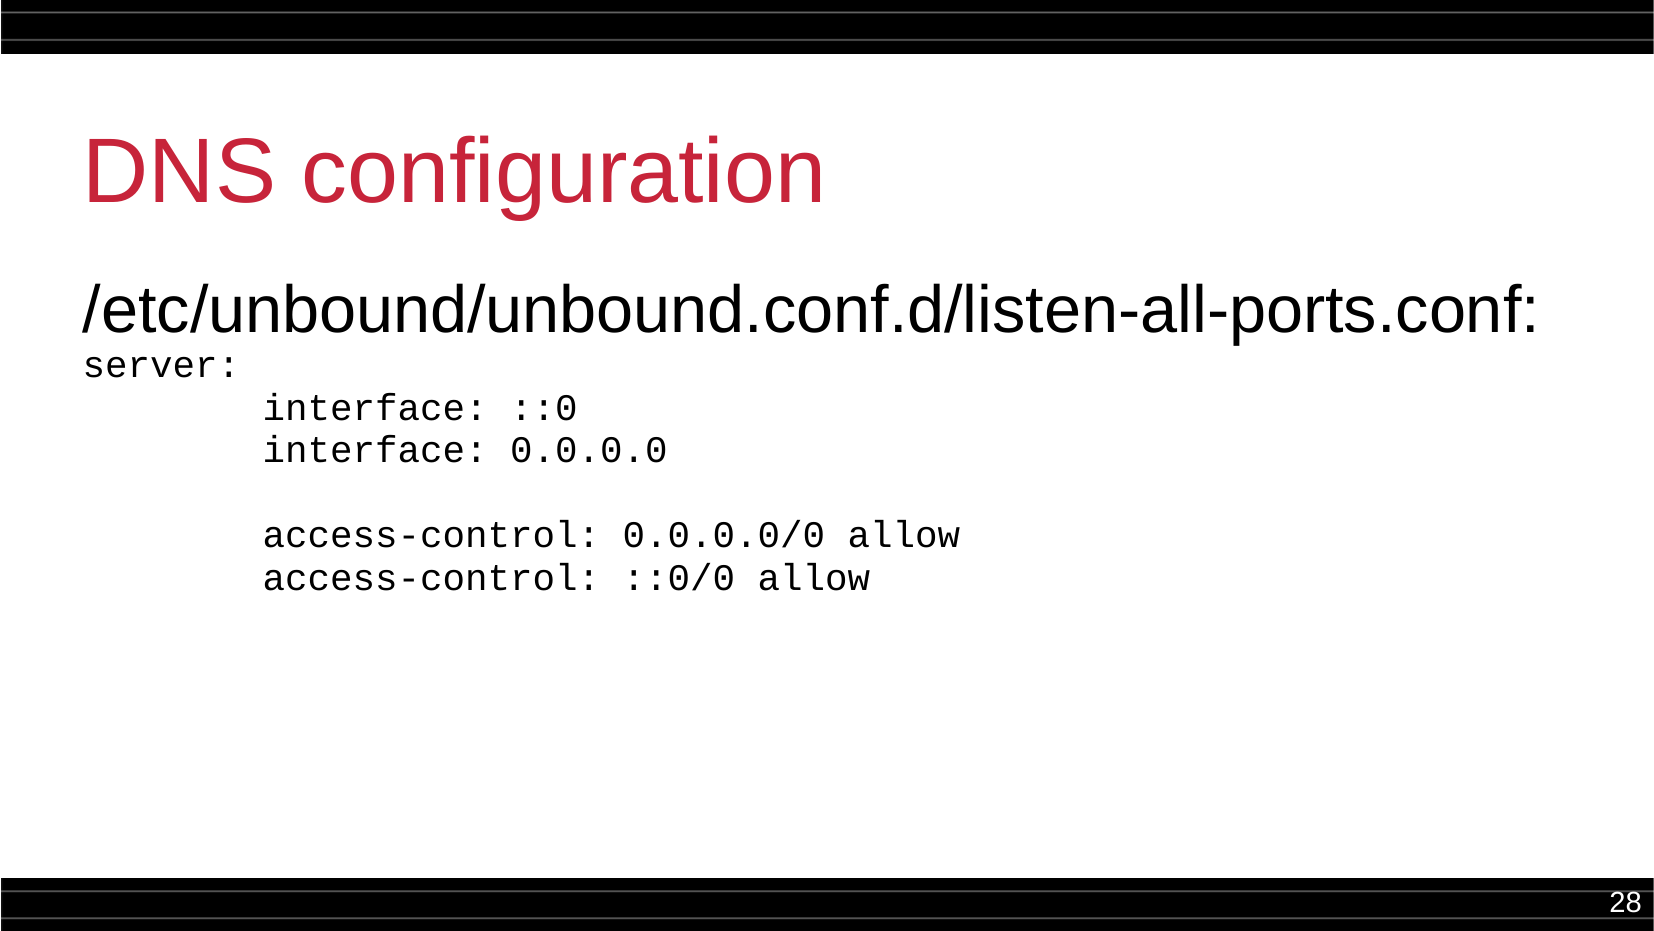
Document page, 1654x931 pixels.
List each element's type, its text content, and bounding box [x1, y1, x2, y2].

list /etc/unbound/unbound.conf.d/listen-all-ports.conf: server: interface: ::0 interface: 0.0.0.0 access-control: 0.0.0.0/0 allow access-control: ::0/0 allow [82, 271, 1571, 851]
title DNS configuration [82, 92, 1571, 249]
picture [1, 0, 1654, 54]
picture [1, 878, 1654, 931]
